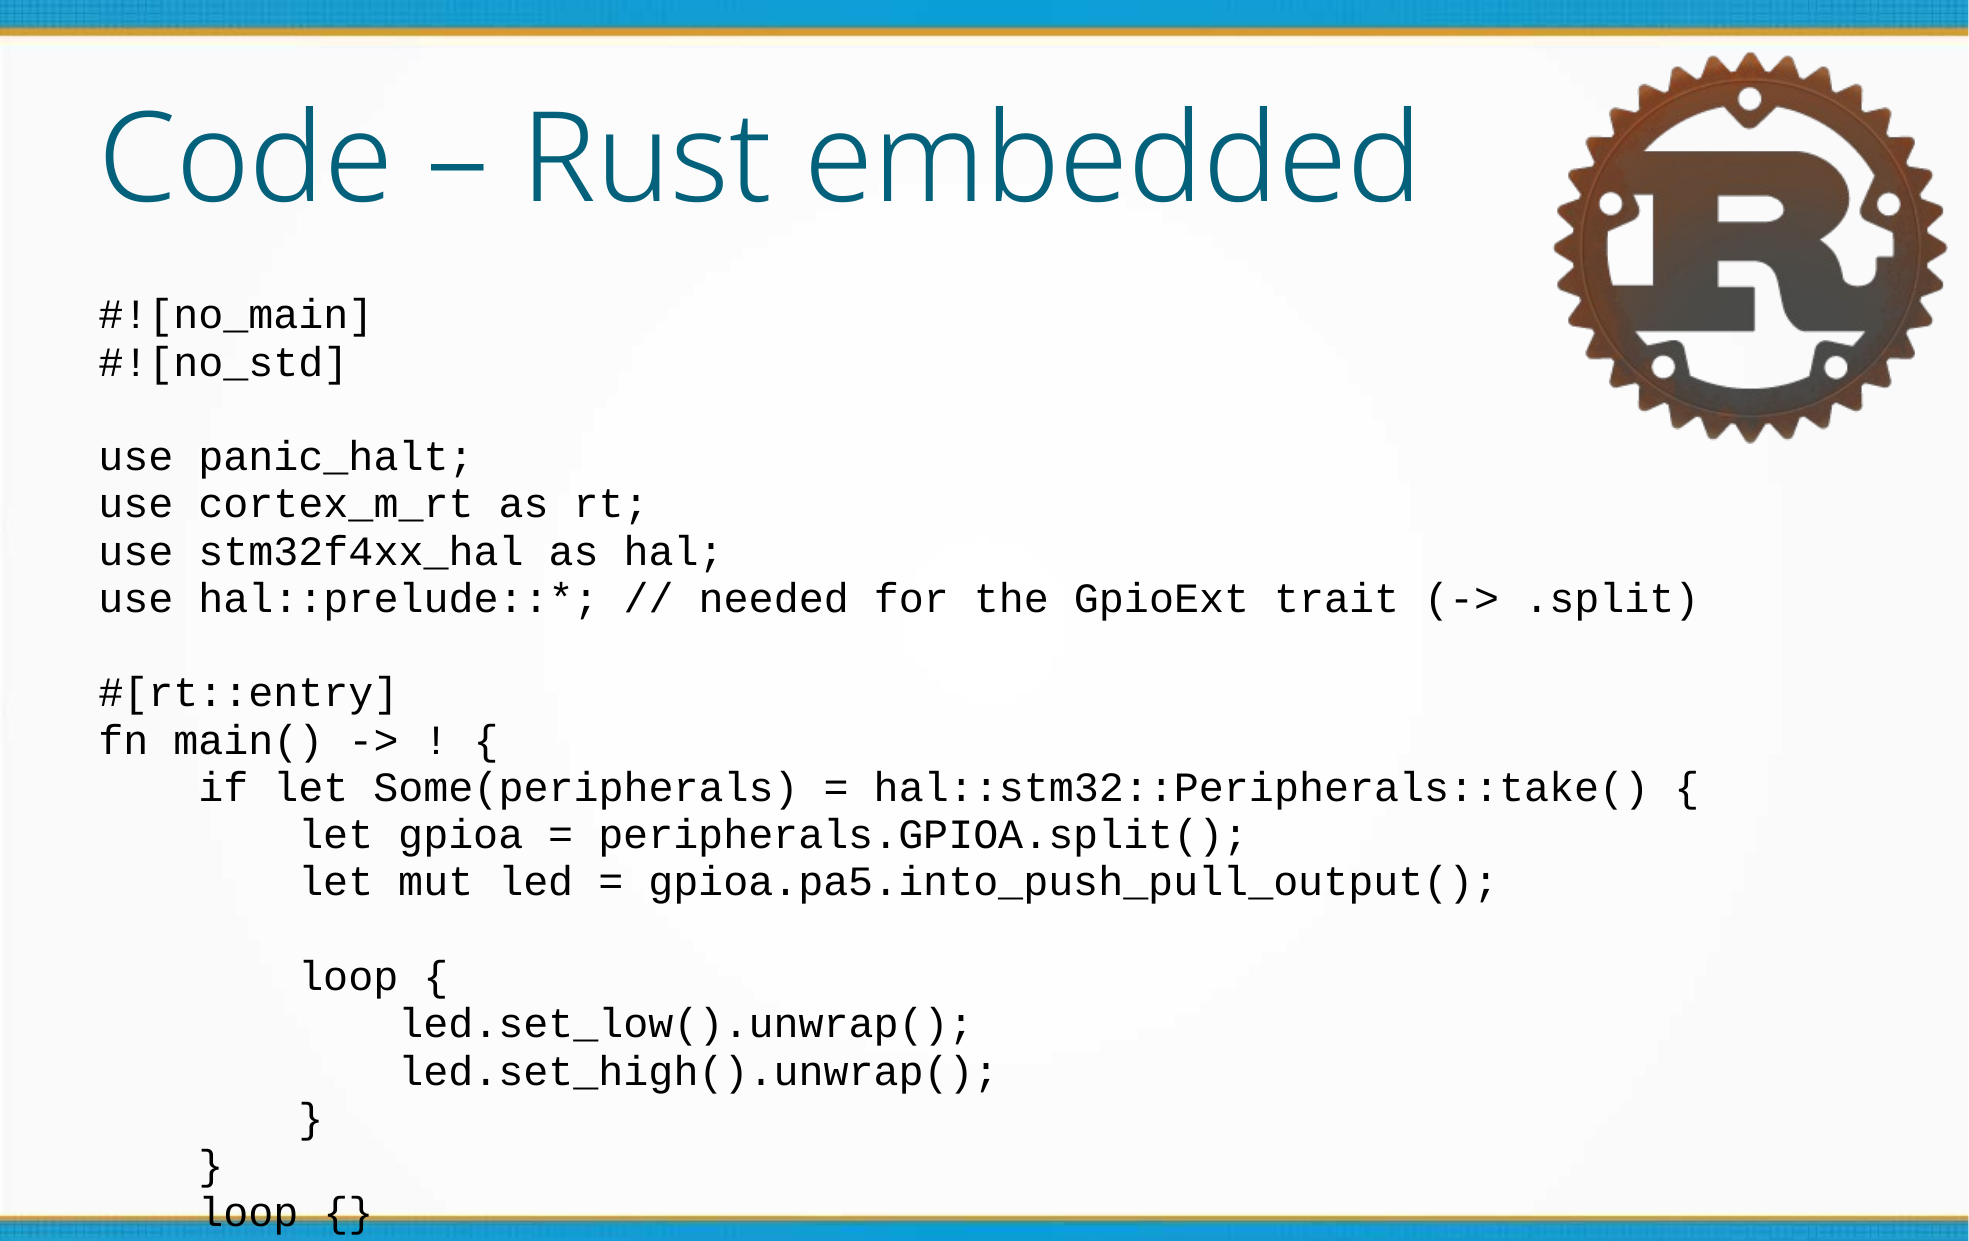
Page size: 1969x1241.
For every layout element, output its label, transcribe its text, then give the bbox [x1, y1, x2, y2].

title Code – Rust embedded [98, 49, 1870, 257]
picture [0, 0, 1969, 1241]
list #![no_main] #![no_std] use panic_halt; use cortex_m_rt as rt; use stm32f4xx_hal as hal; use hal::prelude::*; // needed for the GpioExt trait (-> .split) #[rt::entry] fn main() -> ! { if let Some(peripherals) = hal::stm32::Peripherals::take() { let gpioa = peripherals.GPIOA.split(); let mut led = gpioa.pa5.into_push_pull_output(); loop { led.set_low().unwrap(); led.set_high().unwrap(); } } loop {} } [98, 294, 1876, 1241]
